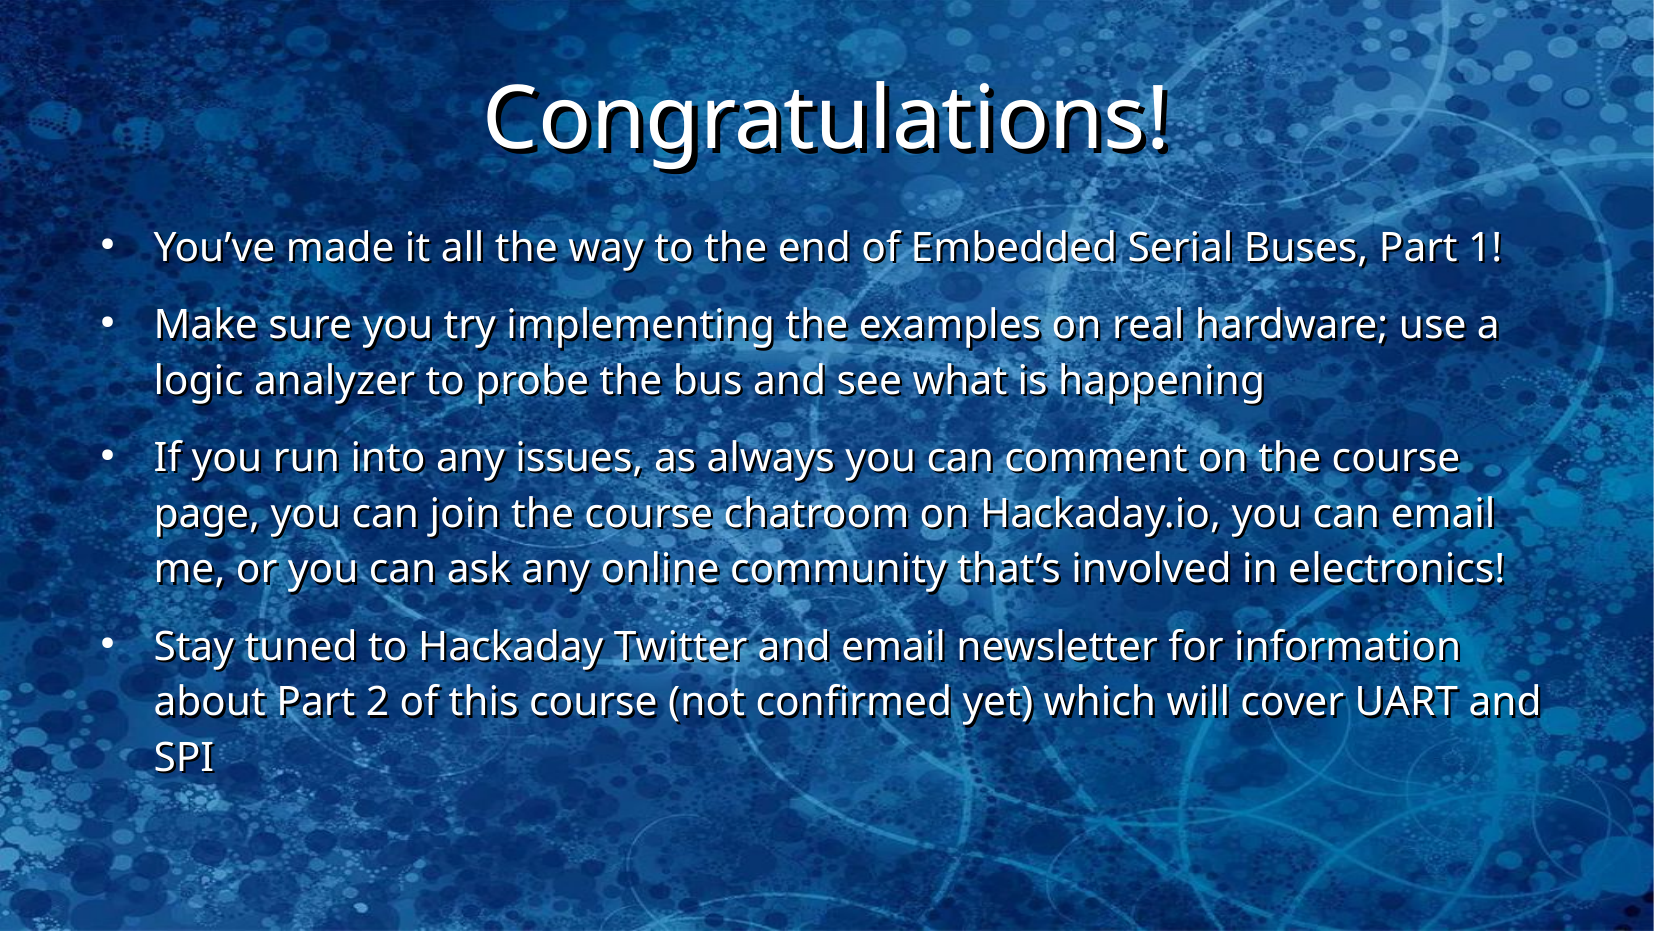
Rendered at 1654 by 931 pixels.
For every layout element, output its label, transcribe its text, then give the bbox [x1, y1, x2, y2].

title Congratulations! [82, 37, 1571, 193]
picture [0, 0, 1654, 931]
list You’ve made it all the way to the end of Embedded Serial Buses, Part 1! Make sure you try implementing the examples on real hardware; use a logic analyzer to probe the bus and see what is happening If you run into any issues, as always you can comment on the course page, you can join the course chatroom on Hackaday.io, you can email me, or you can ask any online community that’s involved in electronics! Stay tuned to Hackaday Twitter and email newsletter for information about Part 2 of this course (not confirmed yet) which will cover UART and SPI [82, 217, 1571, 758]
